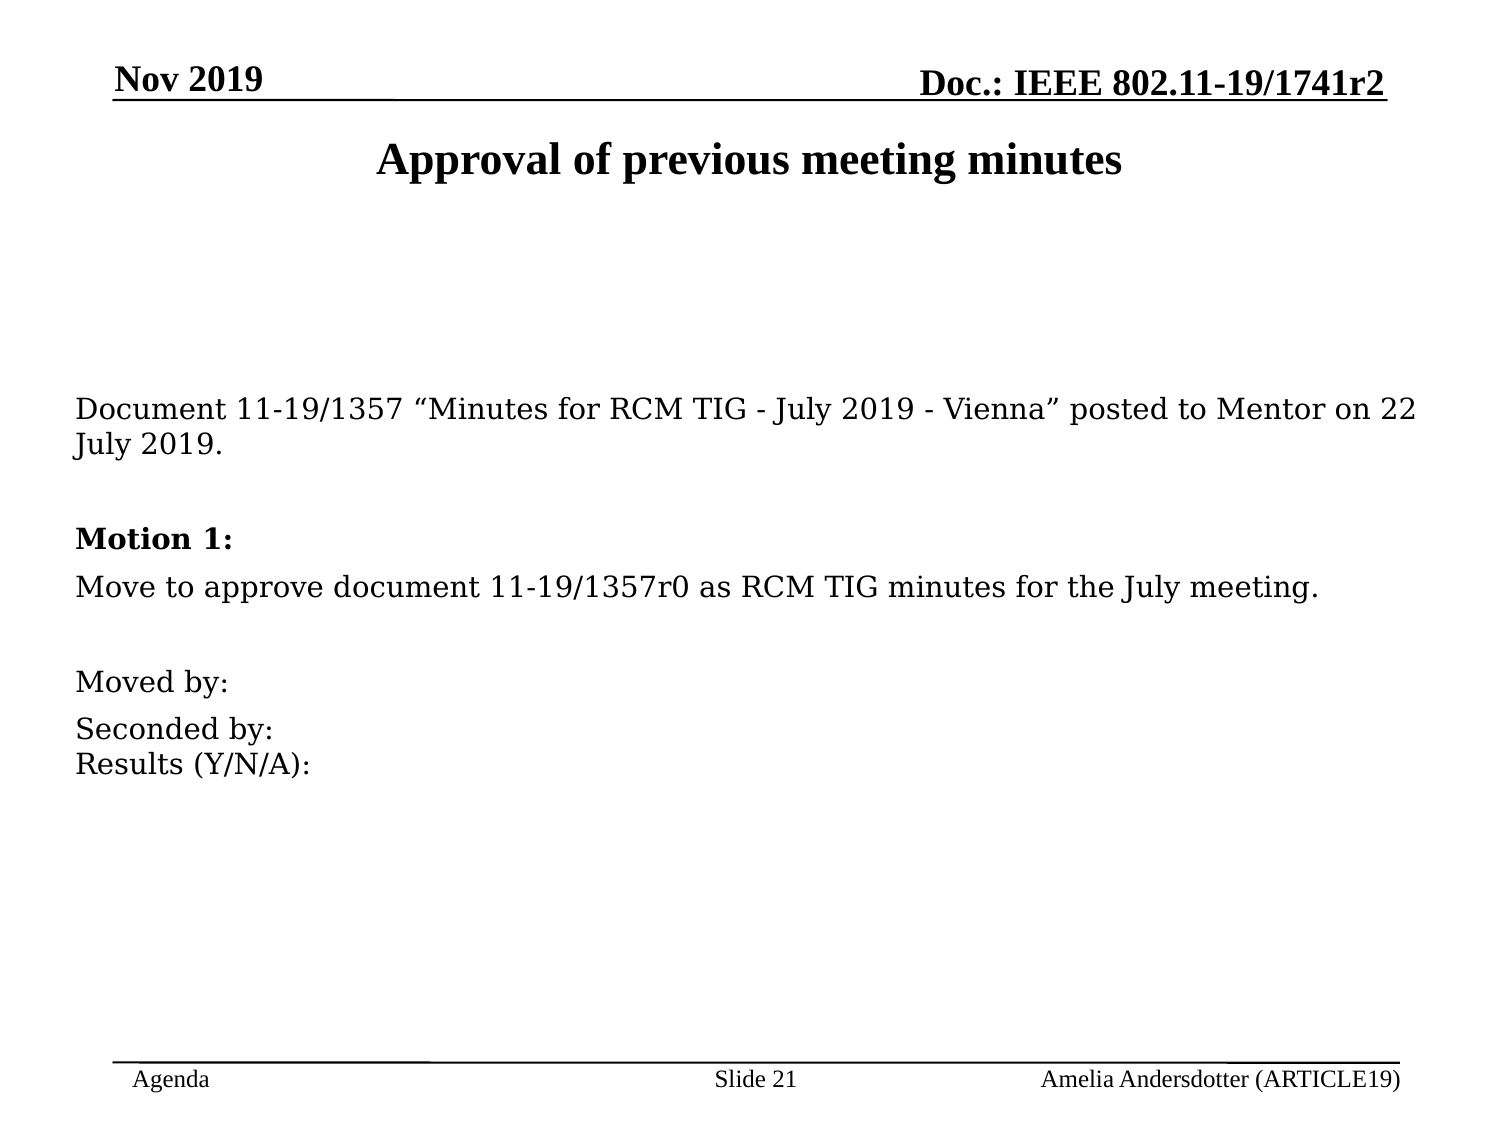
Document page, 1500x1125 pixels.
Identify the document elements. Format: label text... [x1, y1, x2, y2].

text_box Amelia Andersdotter (ARTICLE19) [878, 1062, 1401, 1092]
text_box Approval of previous meeting minutes [112, 112, 1387, 201]
text_box Document 11-19/1357 “Minutes for RCM TIG - July 2019 - Vienna” posted to Mentor on 22 July 2019. Motion 1: Move to approve document 11-19/1357r0 as RCM TIG minutes for the July meeting. Moved by: Seconded by: Results (Y/N/A): [75, 390, 1425, 781]
text_box Slide <number> [712, 1062, 799, 1122]
text_box Nov 2019 [114, 54, 422, 99]
